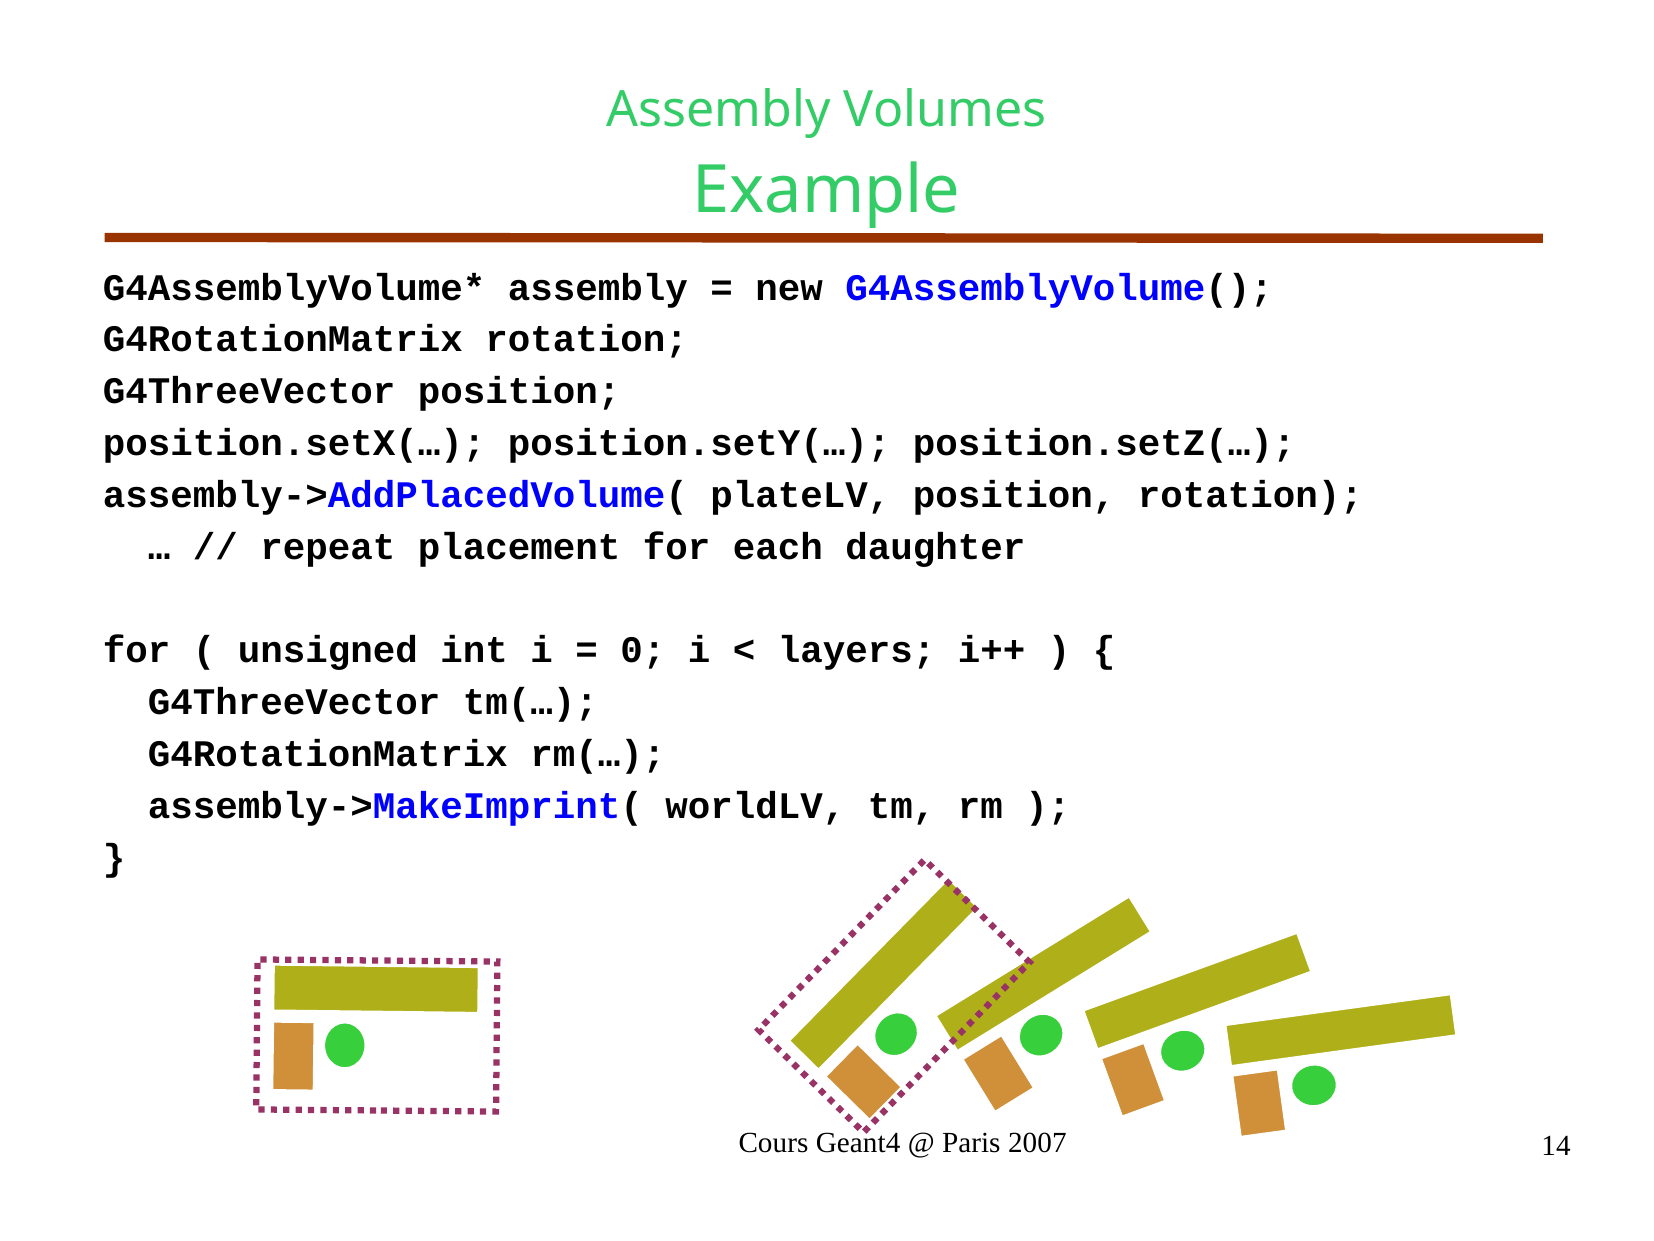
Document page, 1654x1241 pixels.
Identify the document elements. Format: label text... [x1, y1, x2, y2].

text_box [1083, 933, 1311, 1049]
list G4AssemblyVolume* assembly = new G4AssemblyVolume(); G4RotationMatrix rotation; G4ThreeVector position; position.setX(…); position.setY(…); position.setZ(…); assembly->AddPlacedVolume( plateLV, position, rotation); … // repeat placement for each daughter for ( unsigned int i = 0; i < layers; i++ ) { G4ThreeVector tm(…); G4RotationMatrix rm(…); assembly->MakeImprint( worldLV, tm, rm ); } [102, 211, 1591, 1015]
title Assembly Volumes Example [82, 56, 1571, 250]
text_box [272, 1021, 315, 1091]
text_box [874, 1012, 918, 1056]
text_box [1019, 1014, 1064, 1057]
text_box [1232, 1069, 1286, 1137]
text_box [1101, 1043, 1165, 1117]
text_box [273, 964, 479, 1013]
text_box [1291, 1064, 1337, 1106]
text_box [789, 883, 974, 1070]
text_box [324, 1022, 366, 1069]
text_box [1225, 994, 1457, 1066]
text_box [962, 1035, 1034, 1112]
text_box [936, 896, 1151, 1051]
text_box [825, 1044, 902, 1120]
text_box [1160, 1030, 1206, 1072]
